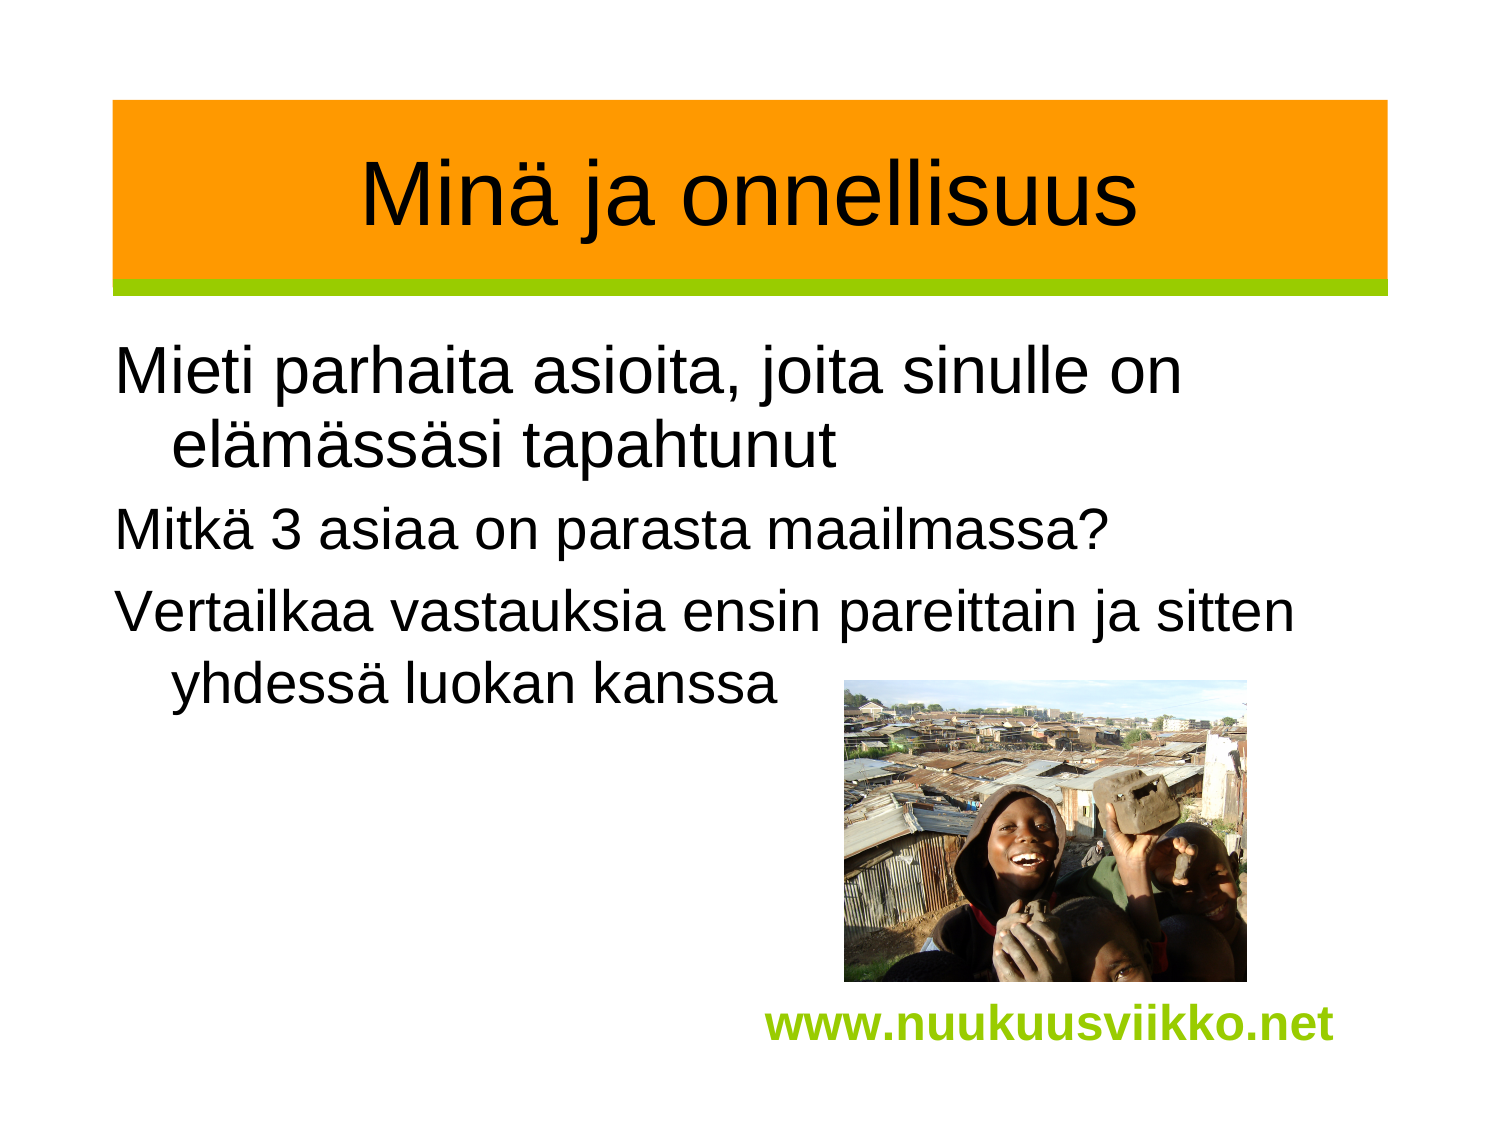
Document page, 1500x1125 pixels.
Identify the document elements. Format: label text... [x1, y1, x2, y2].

list Mieti parhaita asioita, joita sinulle on elämässäsi tapahtunut Mitkä 3 asiaa on parasta maailmassa? Vertailkaa vastauksia ensin pareittain ja sitten yhdessä luokan kanssa [99, 324, 1388, 1013]
picture [844, 680, 1247, 982]
title Minä ja onnellisuus [112, 99, 1388, 279]
text_box www.nuukuusviikko.net [750, 987, 1350, 1059]
